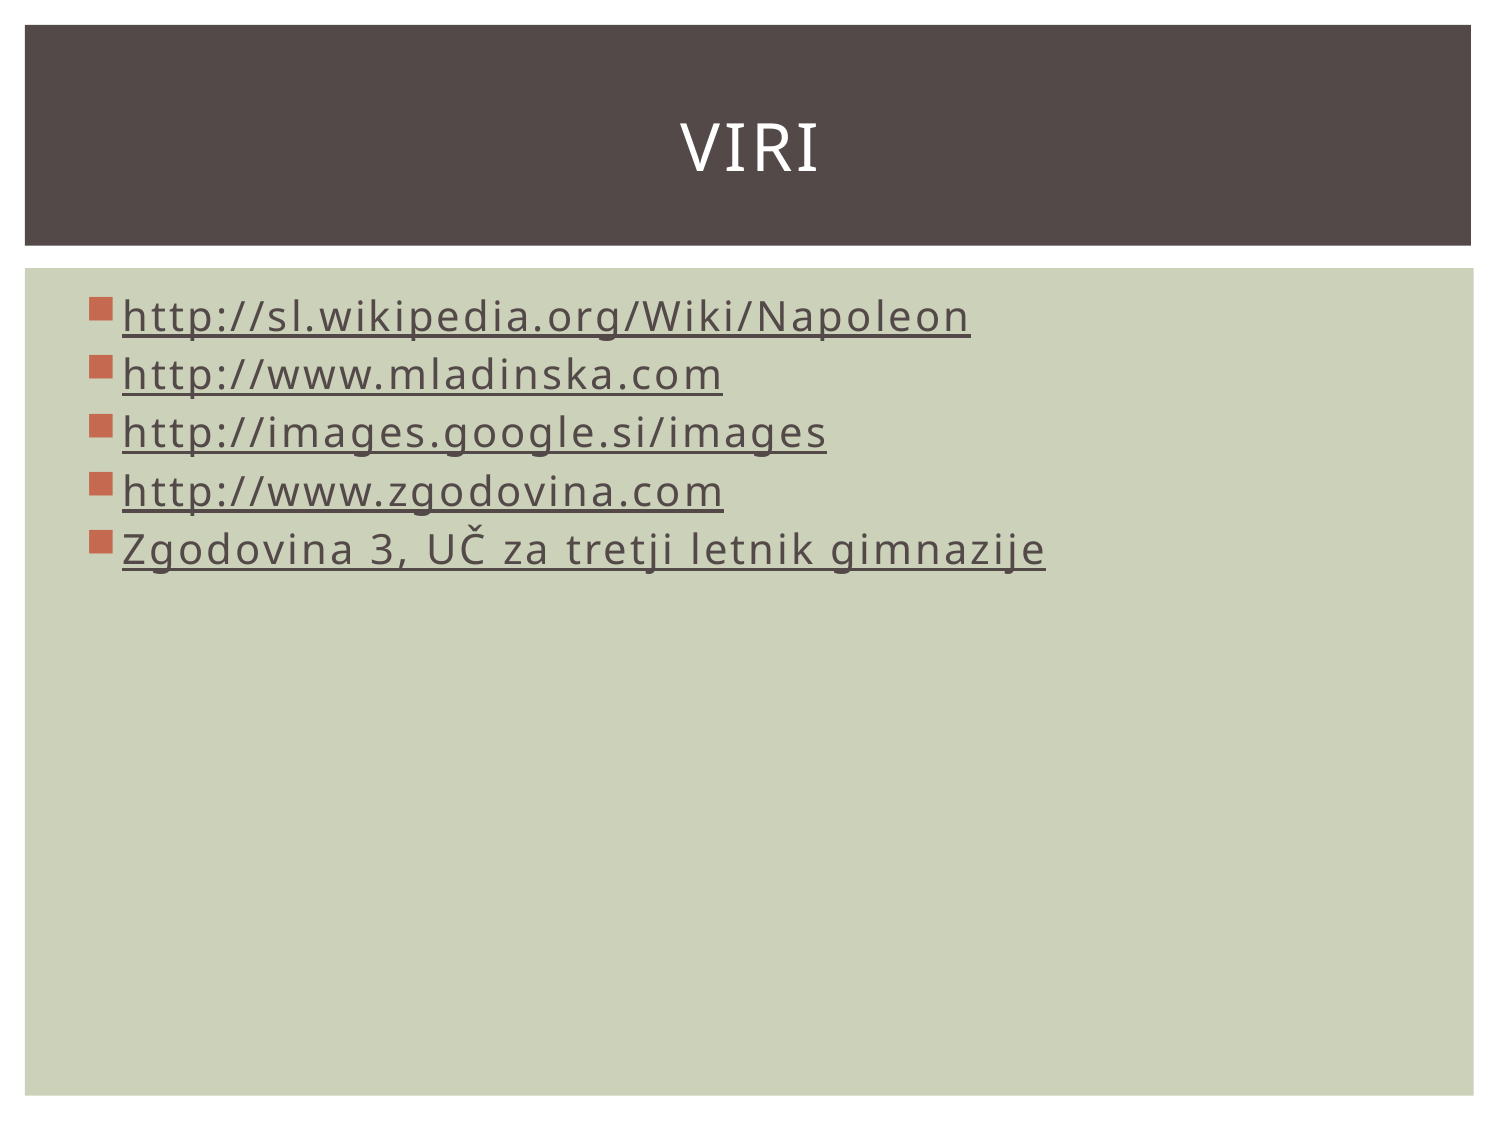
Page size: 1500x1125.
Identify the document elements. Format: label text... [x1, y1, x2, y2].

title Viri [62, 58, 1438, 232]
list http://sl.wikipedia.org/Wiki/Napoleon http://www.mladinska.com http://images.google.si/images http://www.zgodovina.com Zgodovina 3, UČ za tretji letnik gimnazije [62, 282, 1442, 1005]
